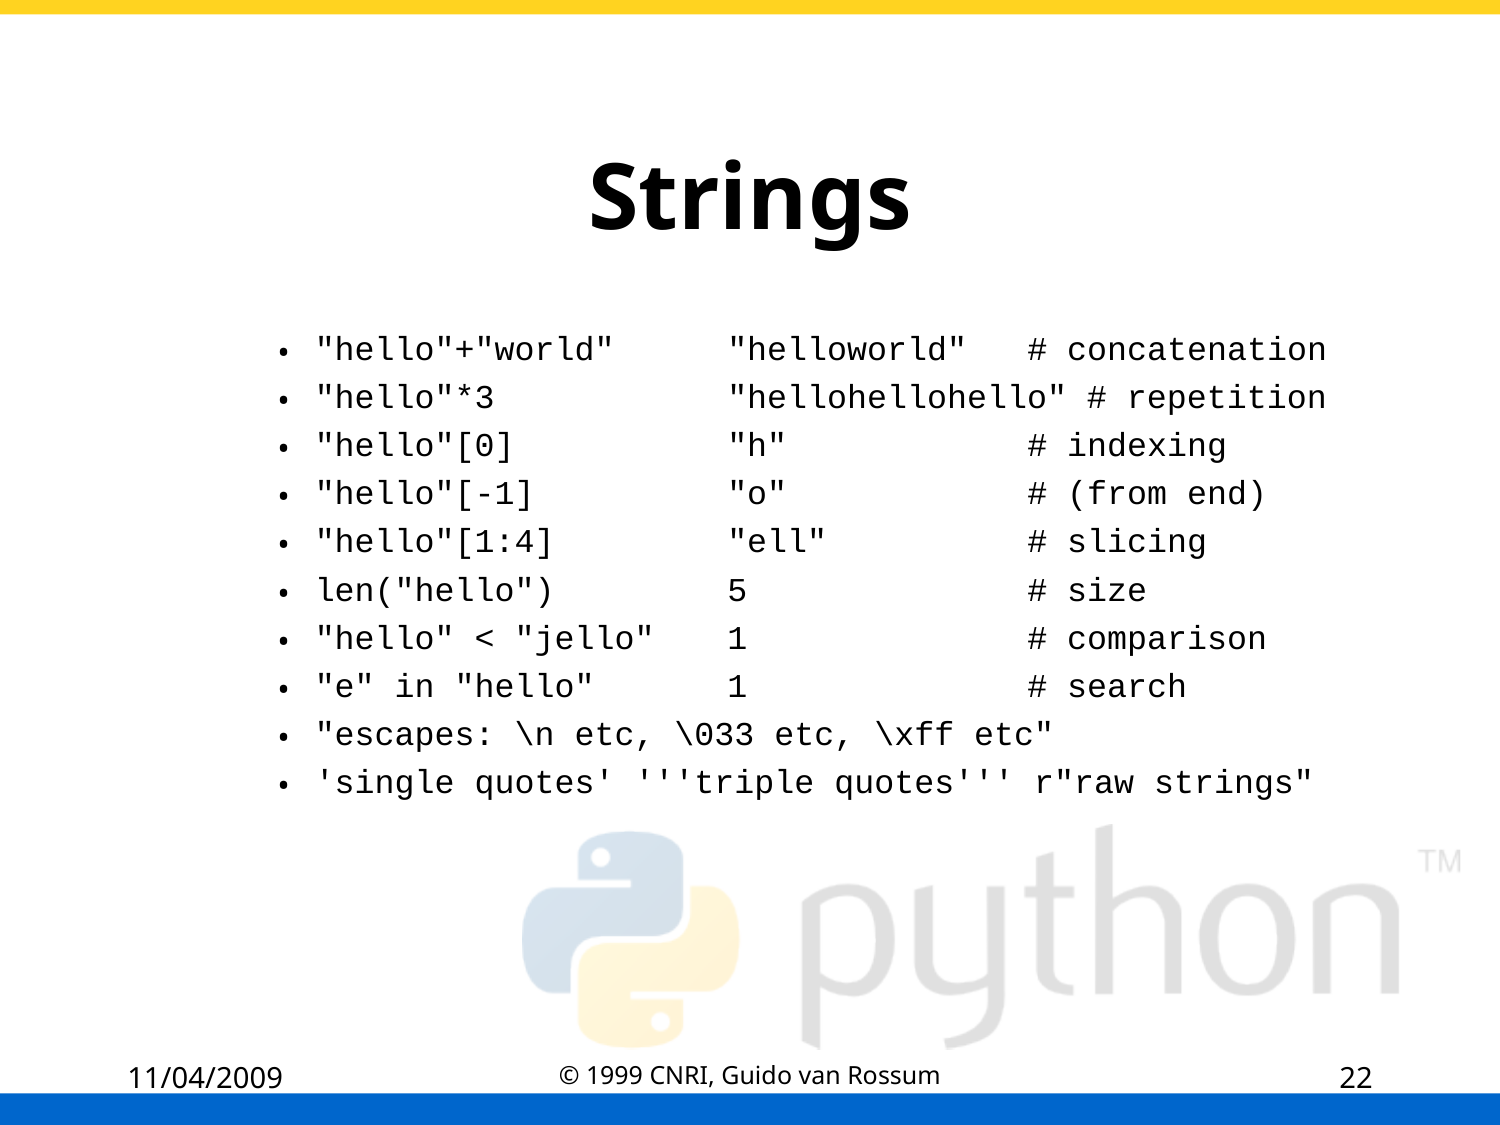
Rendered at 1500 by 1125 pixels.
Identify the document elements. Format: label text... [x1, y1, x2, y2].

list "hello"+"world" "helloworld" # concatenation "hello"*3 "hellohellohello" # repetition "hello"[0] "h" # indexing "hello"[-1] "o" # (from end) "hello"[1:4] "ell" # slicing len("hello") 5 # size "hello" < "jello" 1 # comparison "e" in "hello" 1 # search "escapes: \n etc, \033 etc, \xff etc" 'single quotes' '''triple quotes''' r"raw strings" [112, 324, 1388, 1001]
title Strings [112, 99, 1388, 288]
